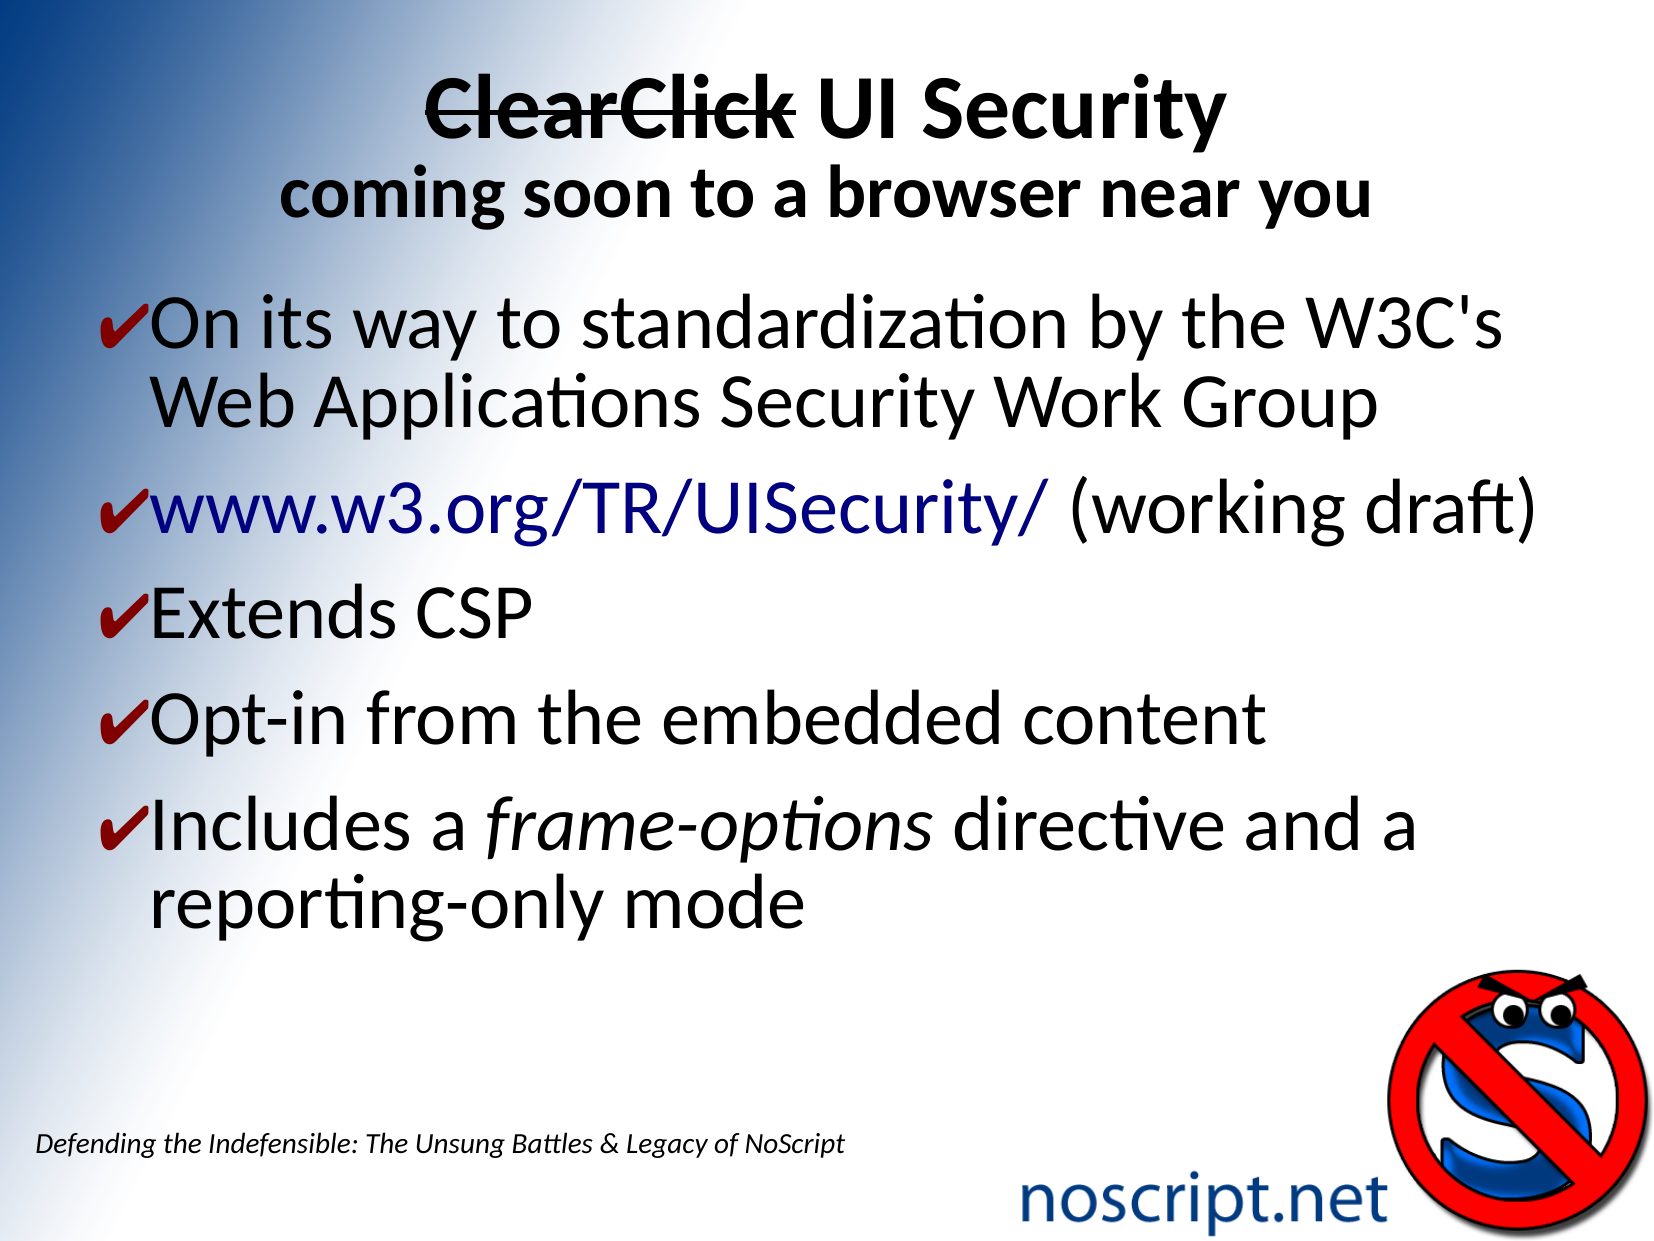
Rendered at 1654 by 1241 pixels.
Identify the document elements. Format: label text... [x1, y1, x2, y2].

picture [0, 0, 1654, 1241]
title ClearClick UI Security coming soon to a browser near you [82, 49, 1571, 257]
list On its way to standardization by the W3C's Web Applications Security Work Group www.w3.org/TR/UISecurity/ (working draft) Extends CSP Opt-in from the embedded content Includes a frame-options directive and a reporting-only mode [82, 290, 1571, 1010]
